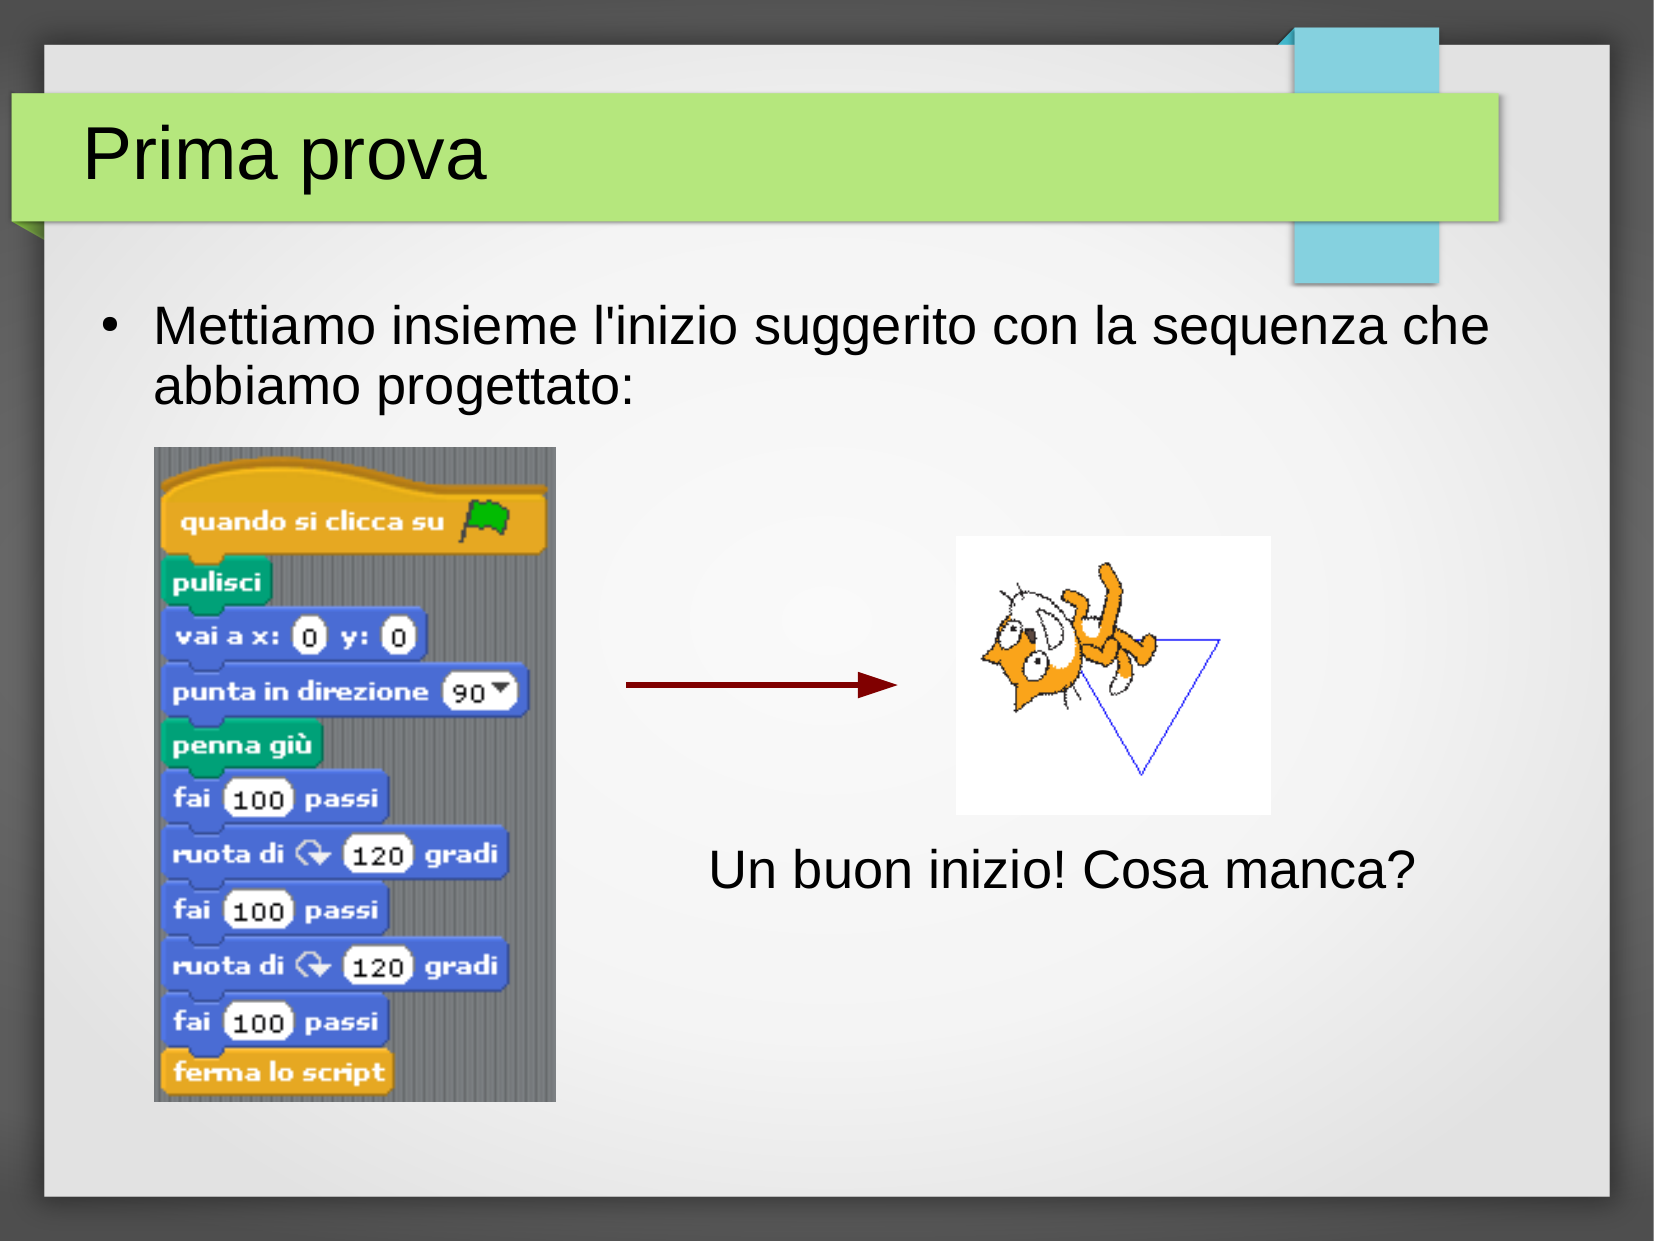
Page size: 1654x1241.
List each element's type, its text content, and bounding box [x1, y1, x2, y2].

title Prima prova [82, 94, 1264, 213]
list Mettiamo insieme l'inizio suggerito con la sequenza che abbiamo progettato: Un buon inizio! Cosa manca? [82, 295, 1571, 1015]
picture [0, 0, 1654, 1241]
